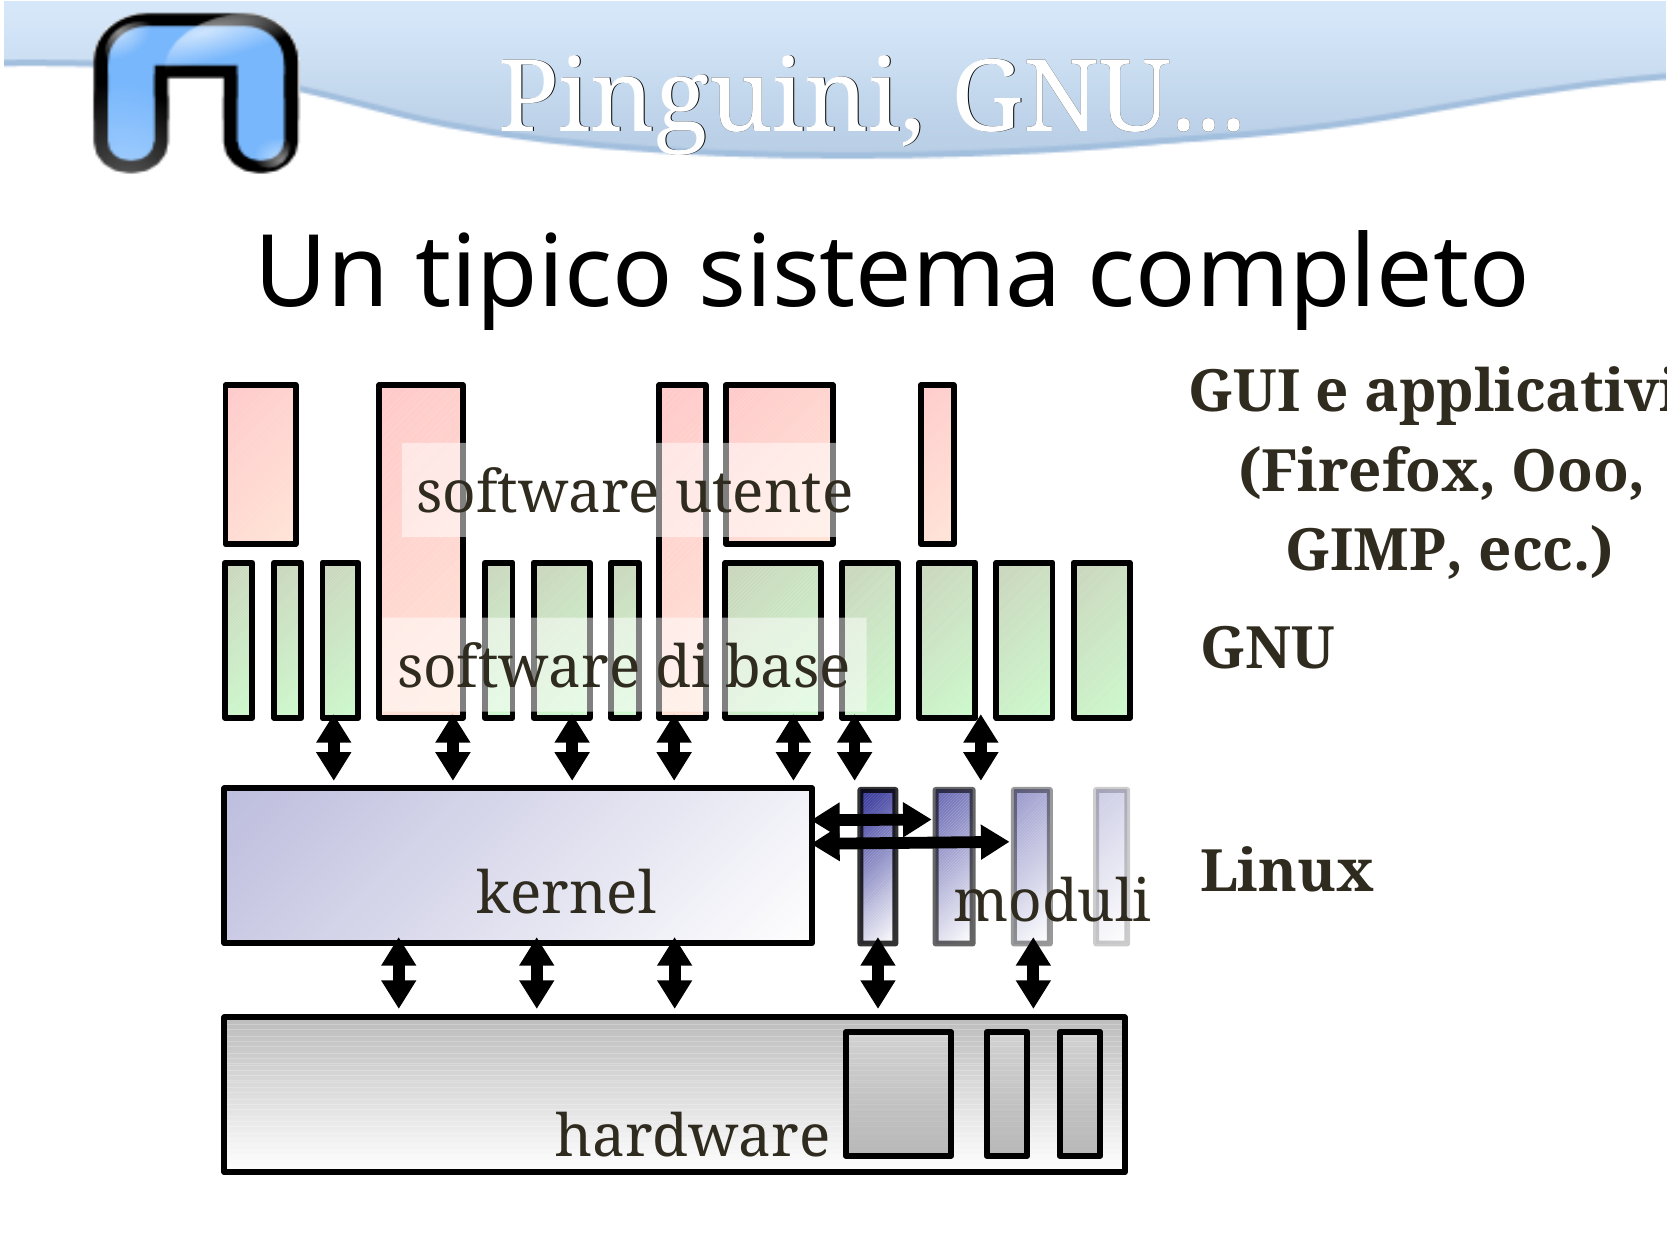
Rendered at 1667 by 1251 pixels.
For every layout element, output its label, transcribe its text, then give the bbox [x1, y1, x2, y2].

text_box [860, 826, 896, 837]
title Un tipico sistema completo [148, 212, 1637, 447]
text_box Pinguini, GNU... [483, 16, 1279, 166]
text_box [996, 562, 1053, 718]
text_box kernel [461, 843, 655, 934]
text_box [659, 385, 706, 442]
text_box [1073, 562, 1130, 718]
text_box [725, 385, 834, 442]
text_box [533, 562, 590, 617]
text_box [725, 562, 822, 617]
text_box [935, 849, 973, 944]
text_box [920, 385, 954, 544]
text_box [484, 562, 513, 617]
text_box [533, 712, 590, 718]
text_box software utente [401, 442, 853, 533]
text_box [379, 385, 463, 718]
text_box [1096, 789, 1128, 851]
text_box [842, 562, 899, 718]
text_box [935, 789, 973, 836]
text_box [659, 537, 706, 617]
text_box GNU [1185, 598, 1361, 690]
text_box [484, 712, 513, 718]
text_box [225, 385, 296, 544]
text_box software di base [382, 617, 864, 708]
text_box [610, 712, 639, 718]
text_box [919, 562, 976, 718]
text_box GUI e applicativi (Firefox, Ooo, GIMP, ecc.) [1174, 342, 1667, 585]
text_box [225, 562, 253, 718]
text_box [725, 712, 822, 718]
text_box [274, 562, 302, 718]
text_box [659, 712, 706, 718]
text_box Linux [1185, 822, 1371, 913]
text_box [1013, 789, 1050, 851]
text_box hardware [540, 1087, 822, 1177]
text_box [860, 789, 896, 814]
picture [0, 0, 1667, 1251]
text_box [224, 1017, 1125, 1173]
text_box [322, 562, 359, 718]
text_box [610, 562, 639, 617]
text_box [224, 788, 812, 944]
text_box [725, 537, 834, 544]
picture [463, 537, 659, 617]
text_box moduli [938, 851, 1157, 941]
text_box [860, 849, 896, 944]
